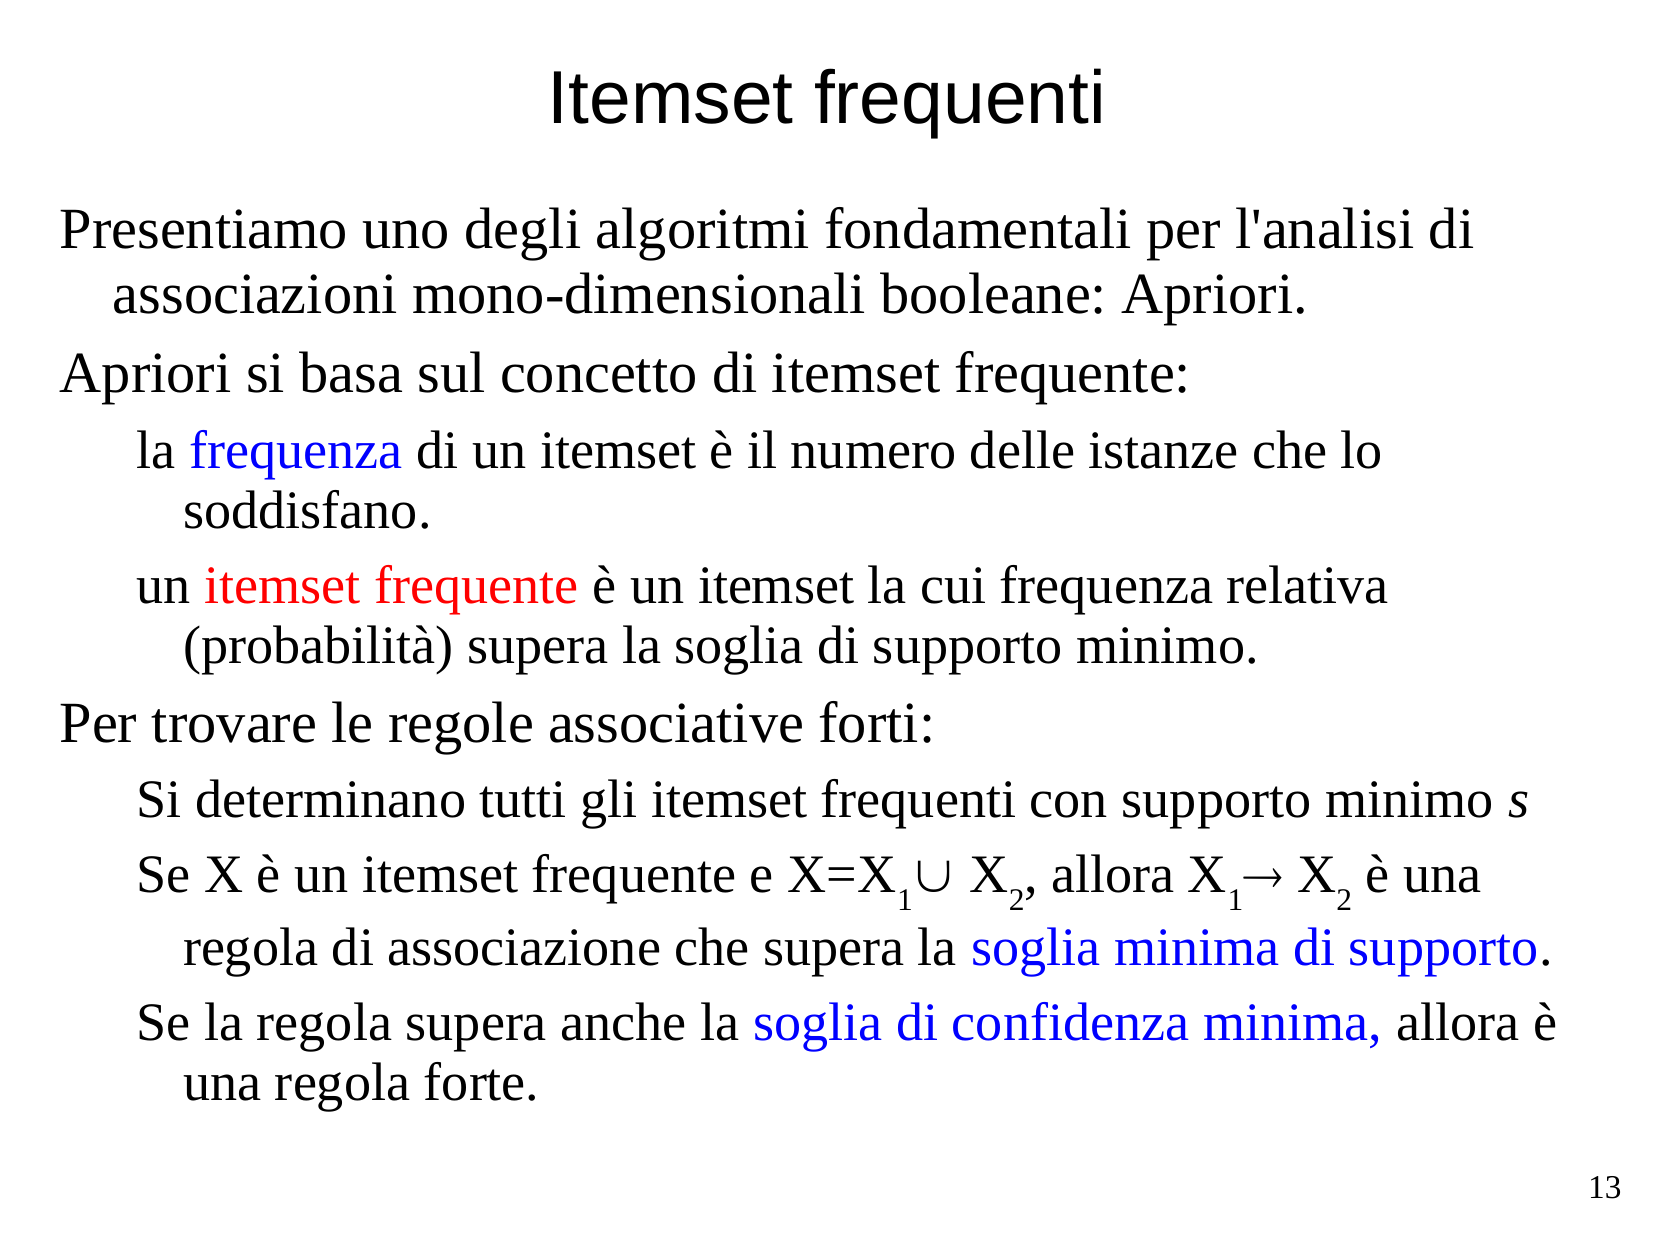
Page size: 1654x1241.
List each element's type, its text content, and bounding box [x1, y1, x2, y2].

title Itemset frequenti [37, 30, 1617, 166]
list Presentiamo uno degli algoritmi fondamentali per l'analisi di associazioni mono-dimensionali booleane: Apriori. Apriori si basa sul concetto di itemset frequente: la frequenza di un itemset è il numero delle istanze che lo soddisfano. un itemset frequente è un itemset la cui frequenza relativa (probabilità) supera la soglia di supporto minimo. Per trovare le regole associative forti: Si determinano tutti gli itemset frequenti con supporto minimo s Se X è un itemset frequente e X=X1∪ X2, allora X1 X2 è una regola di associazione che supera la soglia minima di supporto. Se la regola supera anche la soglia di confidenza minima, allora è una regola forte. [42, 196, 1612, 1187]
